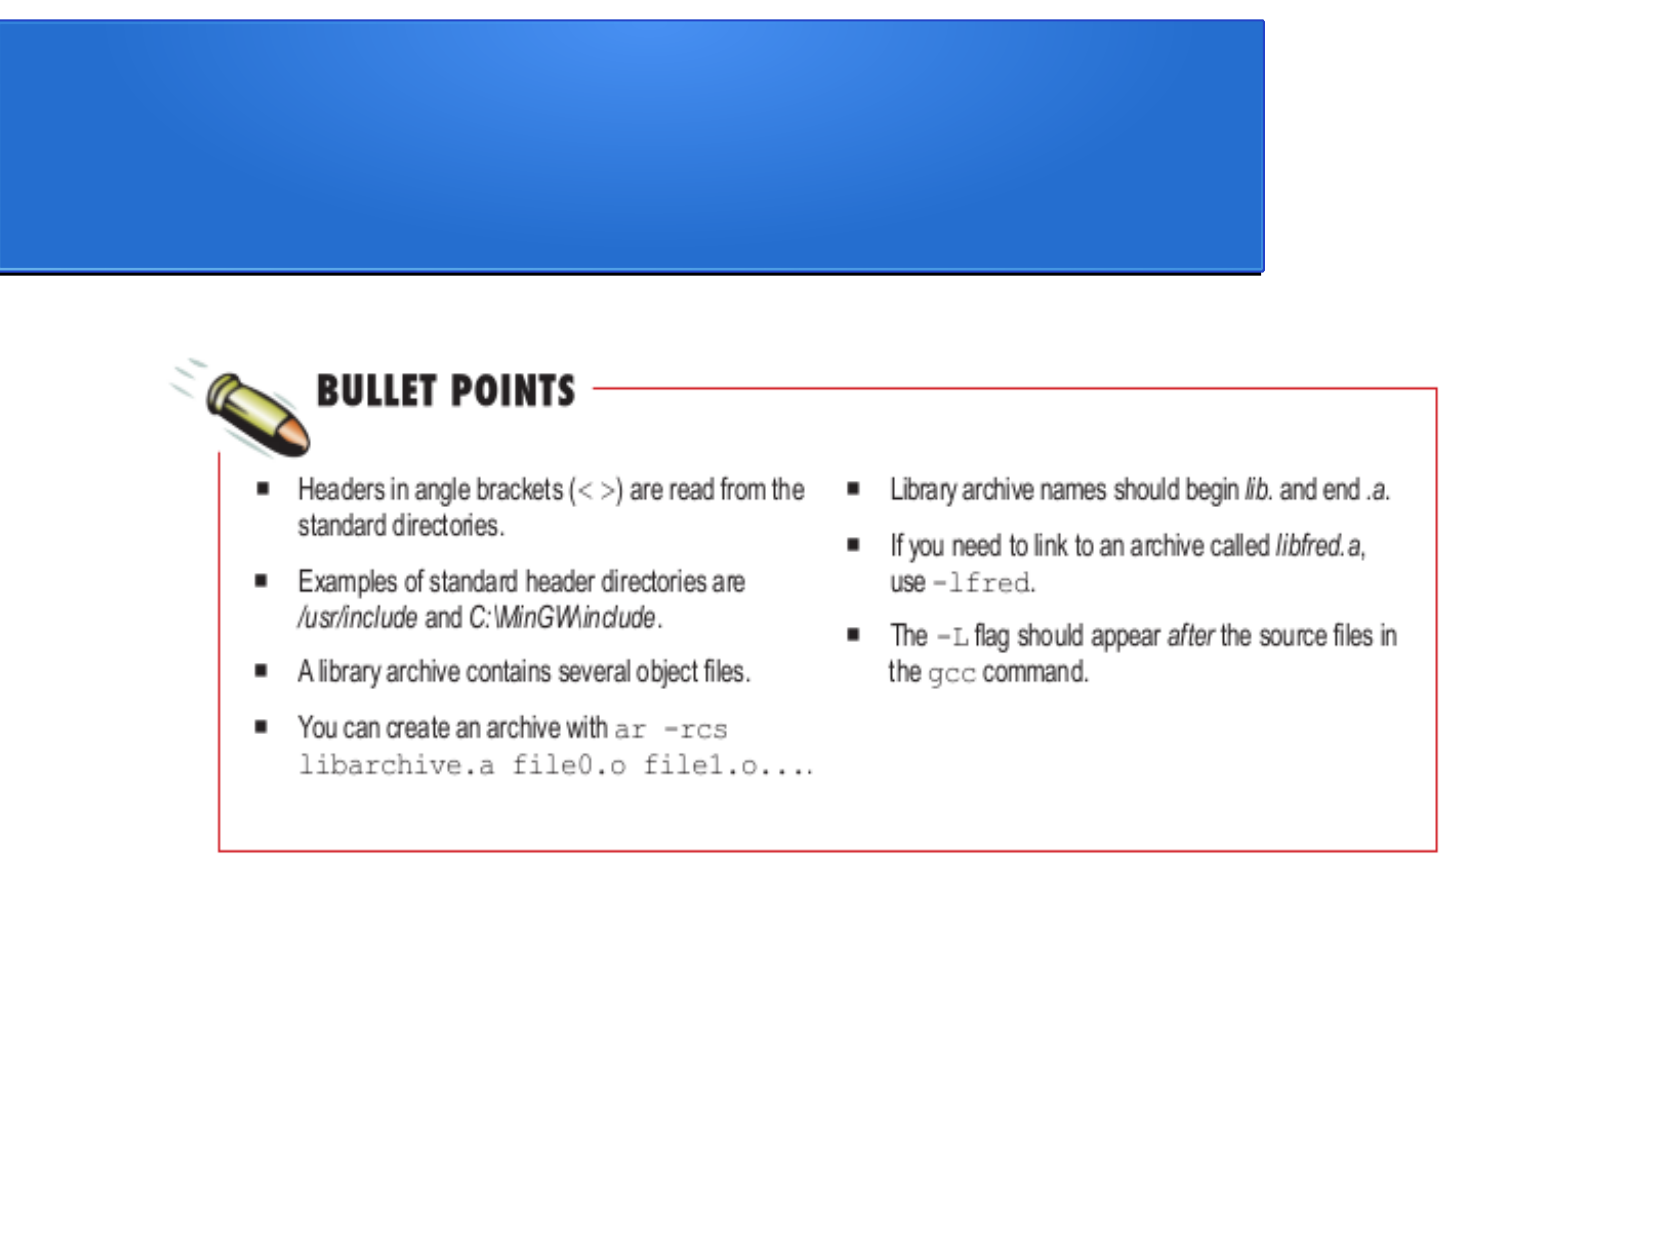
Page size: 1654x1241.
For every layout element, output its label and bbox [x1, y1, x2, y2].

picture [153, 307, 1512, 898]
